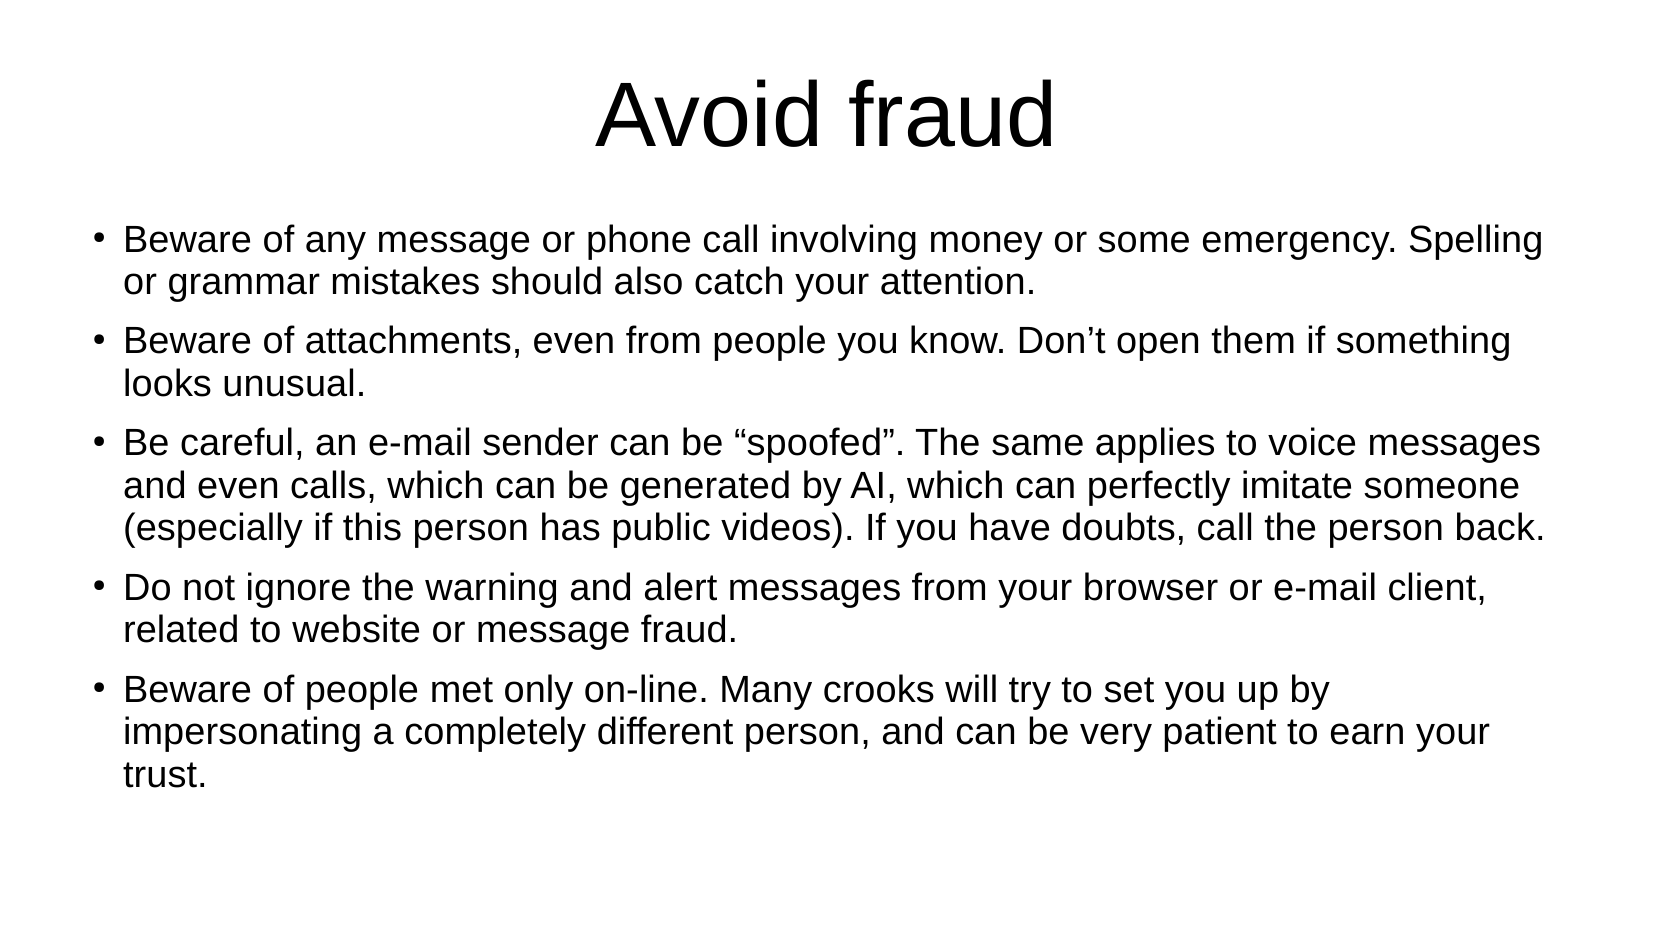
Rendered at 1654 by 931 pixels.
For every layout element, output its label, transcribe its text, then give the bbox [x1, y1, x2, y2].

title Avoid fraud [82, 37, 1571, 193]
list Beware of any message or phone call involving money or some emergency. Spelling or grammar mistakes should also catch your attention. Beware of attachments, even from people you know. Don’t open them if something looks unusual. Be careful, an e-mail sender can be “spoofed”. The same applies to voice messages and even calls, which can be generated by AI, which can perfectly imitate someone (especially if this person has public videos). If you have doubts, call the person back. Do not ignore the warning and alert messages from your browser or e-mail client, related to website or message fraud. Beware of people met only on-line. Many crooks will try to set you up by impersonating a completely different person, and can be very patient to earn your trust. [82, 217, 1571, 826]
